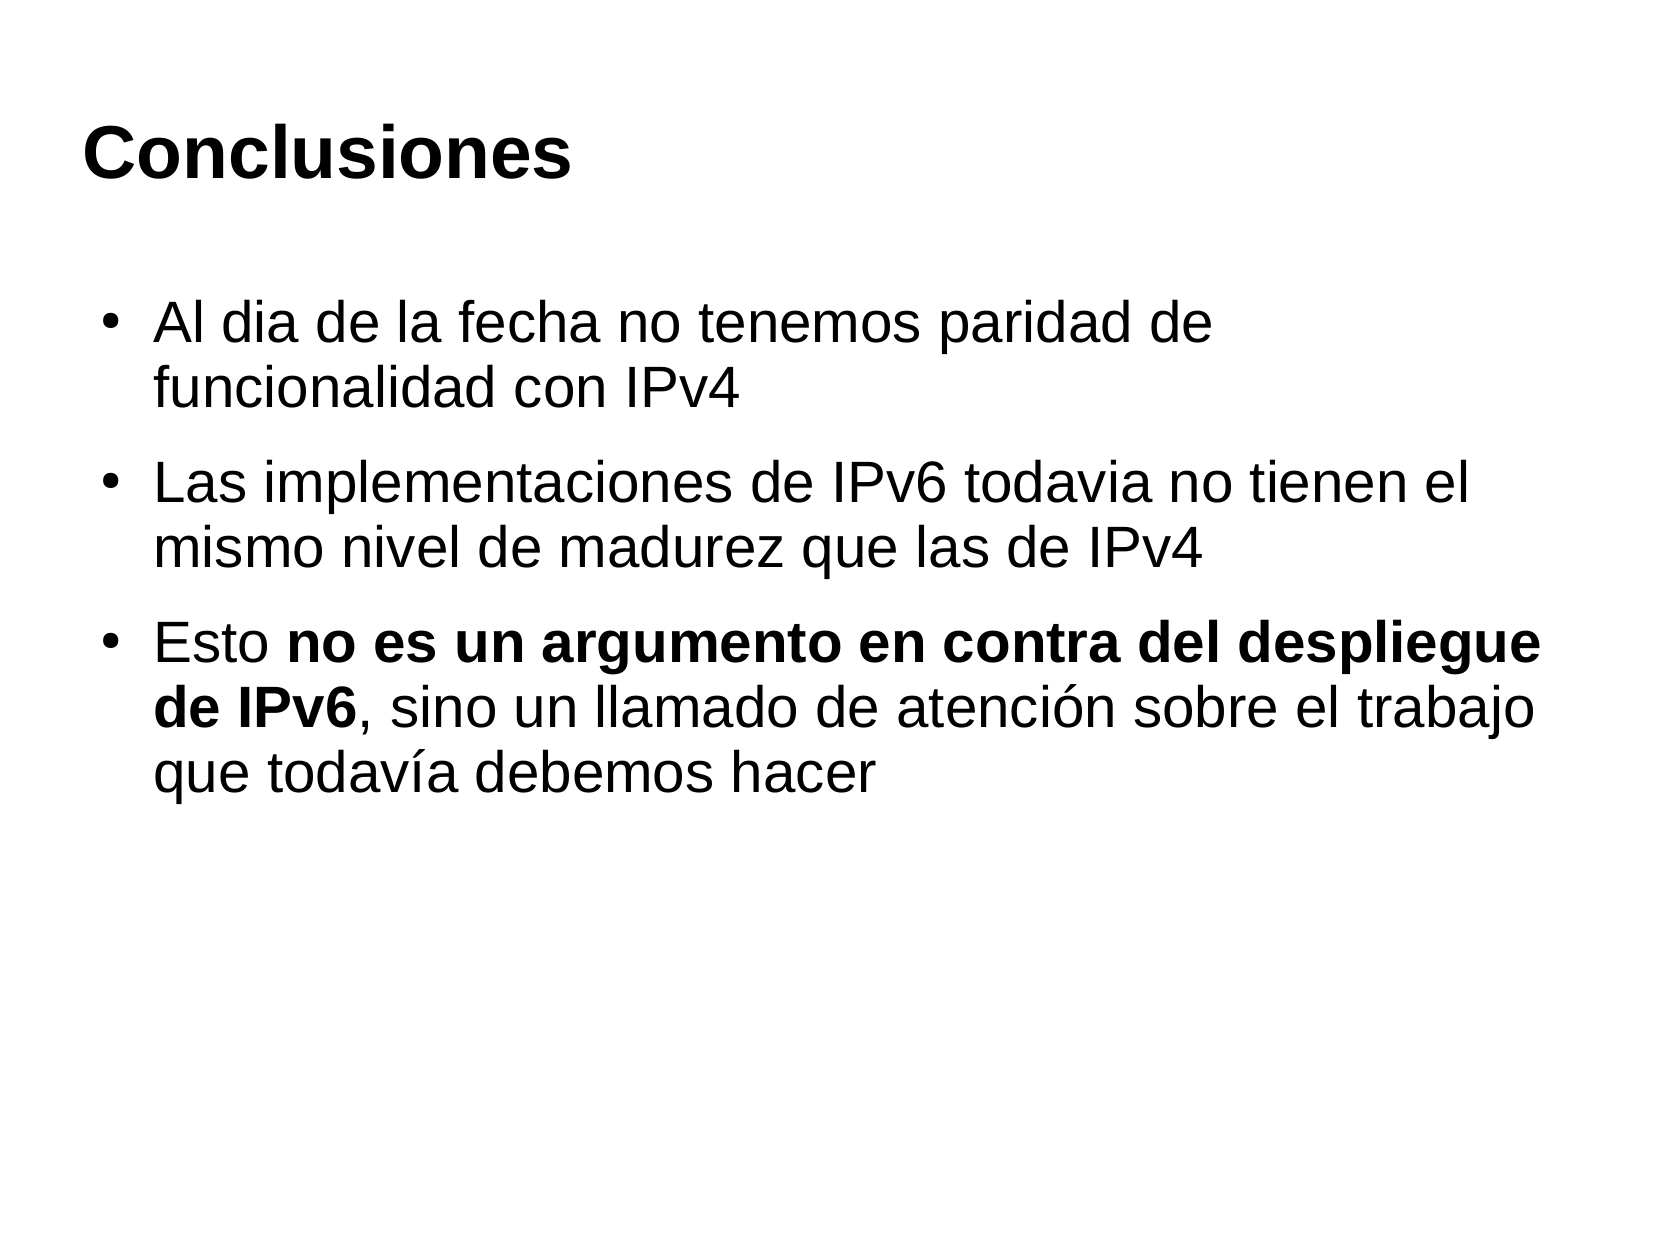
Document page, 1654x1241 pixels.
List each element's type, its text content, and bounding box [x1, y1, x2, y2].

title Conclusiones [82, 56, 1571, 250]
list Al dia de la fecha no tenemos paridad de funcionalidad con IPv4 Las implementaciones de IPv6 todavia no tienen el mismo nivel de madurez que las de IPv4 Esto no es un argumento en contra del despliegue de IPv6, sino un llamado de atención sobre el trabajo que todavía debemos hacer [82, 290, 1571, 1109]
